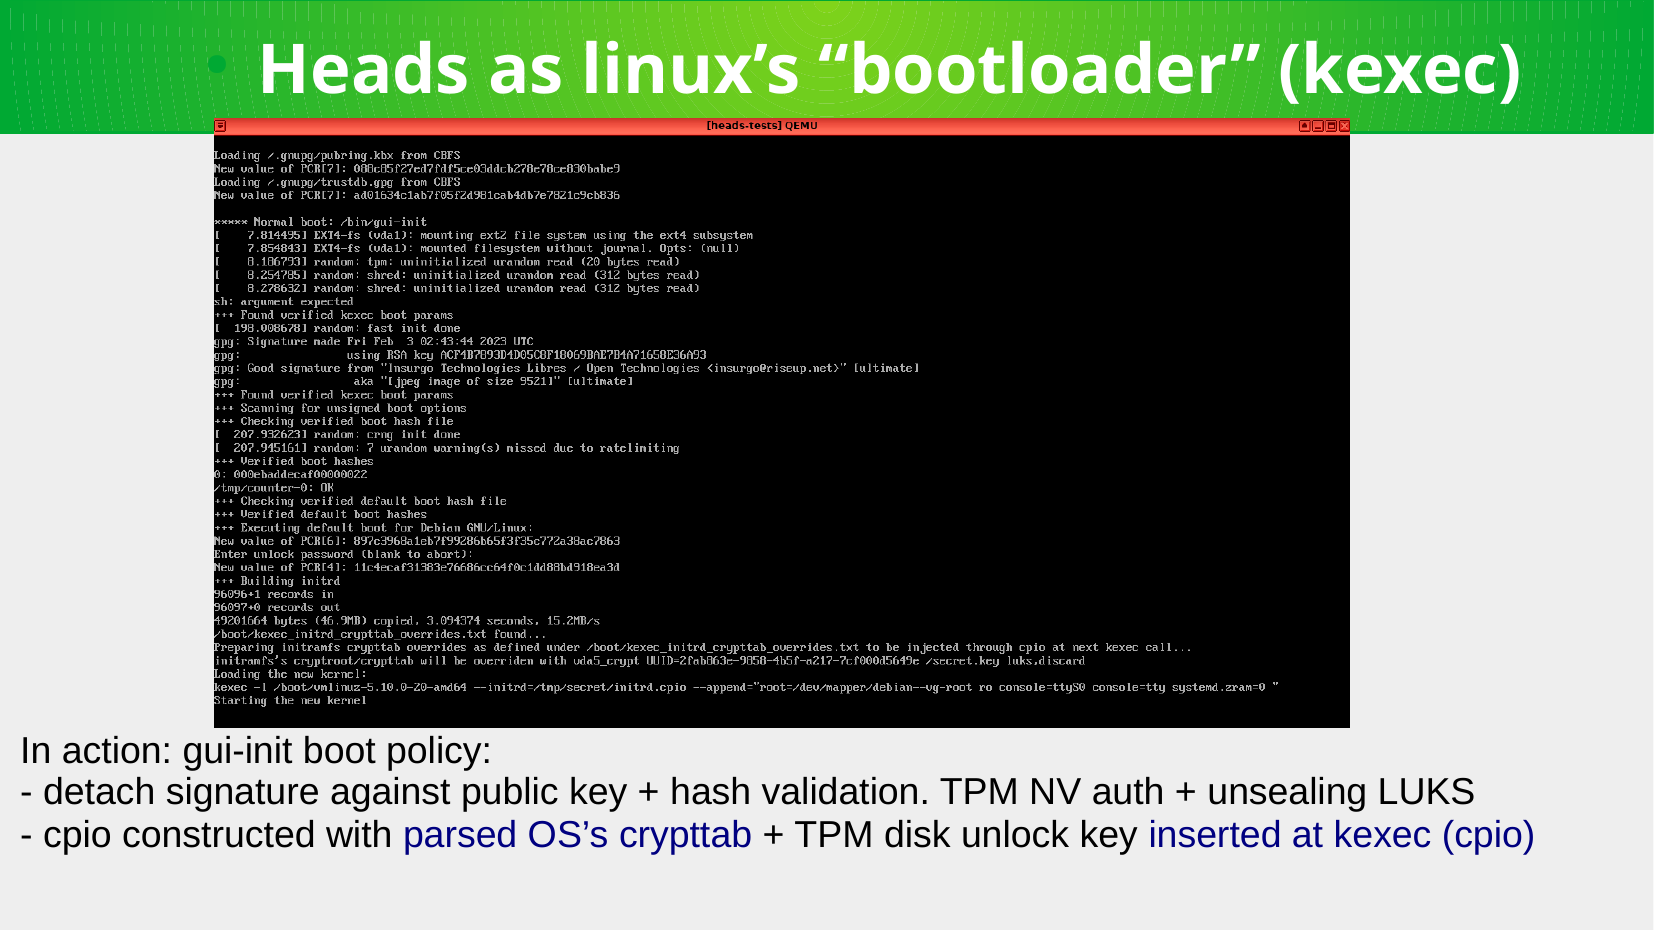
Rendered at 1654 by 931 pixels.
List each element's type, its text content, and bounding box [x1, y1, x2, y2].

picture [214, 118, 1351, 721]
text_box In action: gui-init boot policy: - detach signature against public key + hash validation. TPM NV auth + unsealing LUKS - cpio constructed with parsed OS’s crypttab + TPM disk unlock key inserted at kexec (cpio) [5, 721, 1551, 863]
title Heads as linux’s “bootloader” (kexec) [73, 14, 1565, 119]
